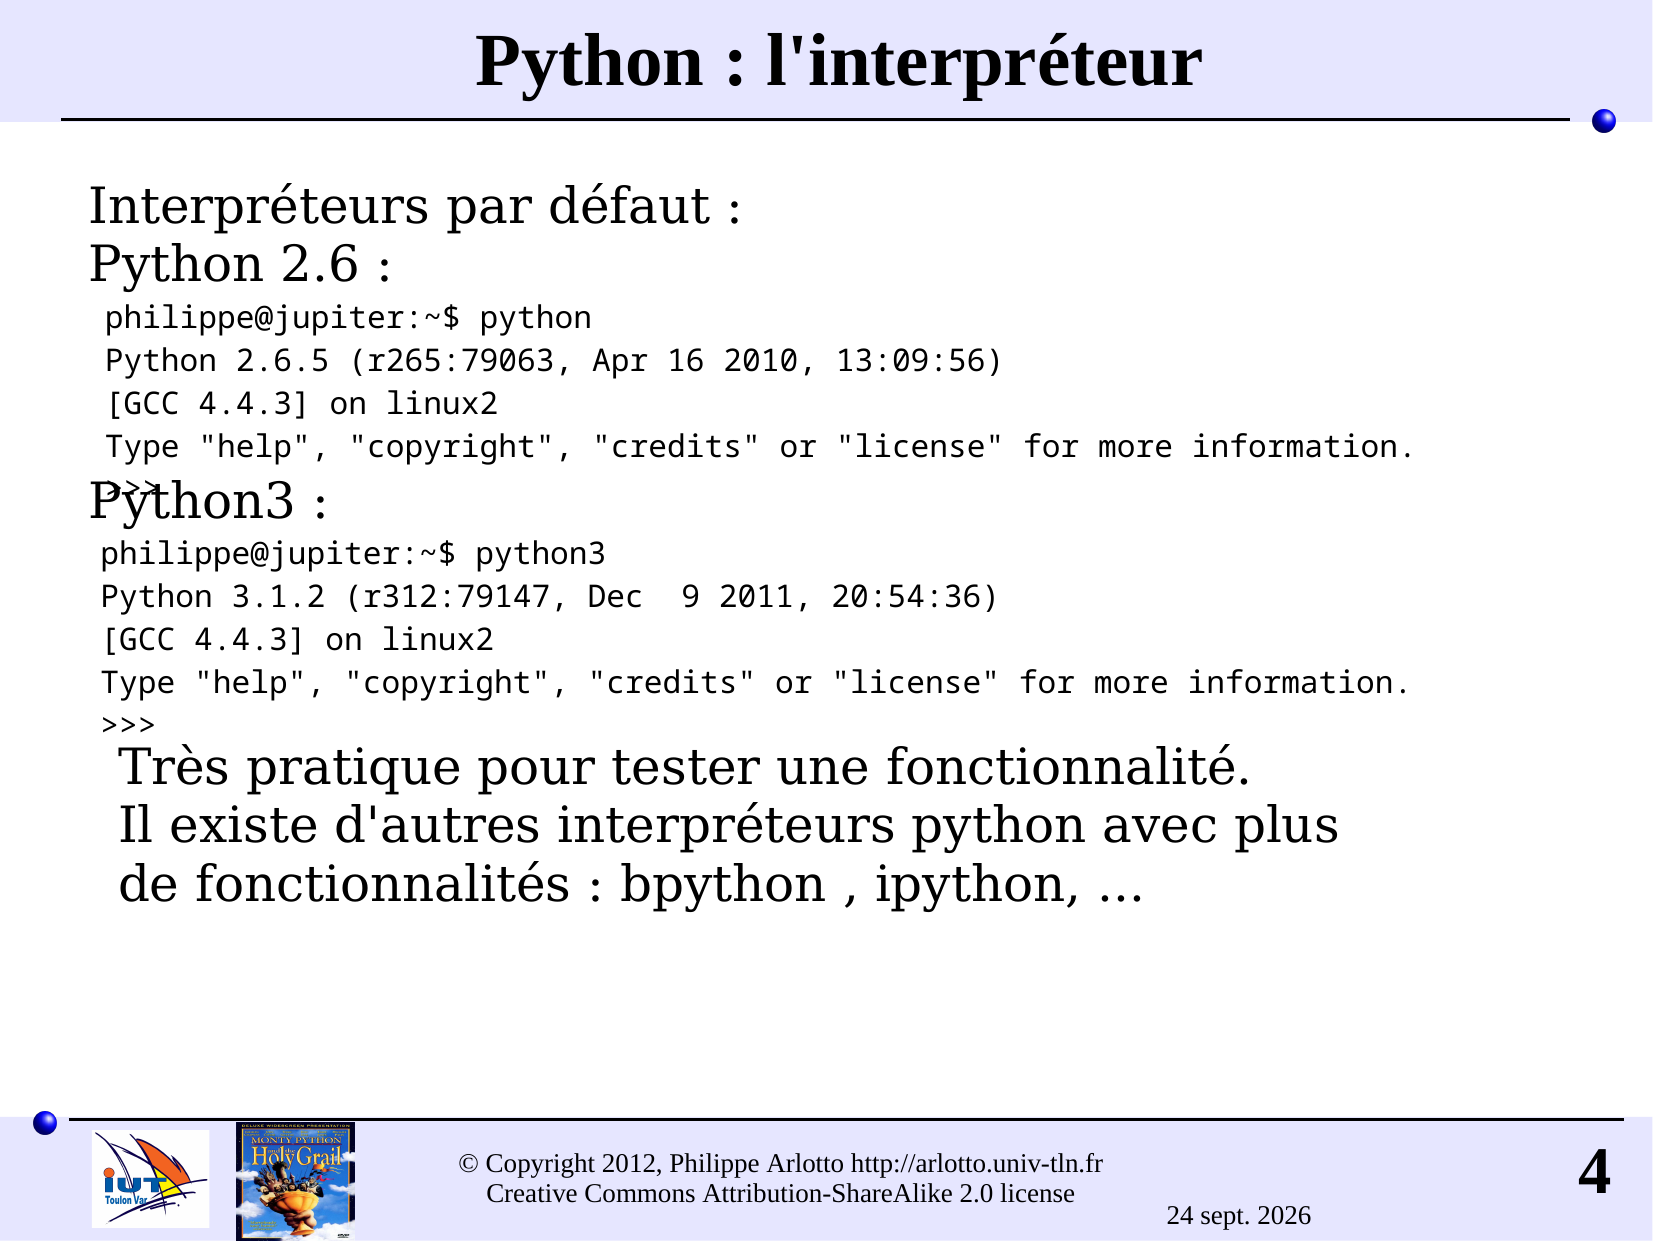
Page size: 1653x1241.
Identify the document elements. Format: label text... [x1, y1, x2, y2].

picture [236, 1122, 355, 1241]
text_box philippe@jupiter:~$ python3 Python 3.1.2 (r312:79147, Dec 9 2011, 20:54:36) [GCC 4.4.3] on linux2 Type "help", "copyright", "credits" or "license" for more information. >>> [100, 531, 1414, 751]
text_box Python3 : [88, 472, 330, 531]
text_box philippe@jupiter:~$ python Python 2.6.5 (r265:79063, Apr 16 2010, 13:09:56) [GCC 4.4.3] on linux2 Type "help", "copyright", "credits" or "license" for more information. >>> [104, 295, 1418, 478]
text_box Très pratique pour tester une fonctionnalité. Il existe d'autres interpréteurs python avec plus de fonctionnalités : bpython , ipython, ... [118, 738, 1357, 914]
text_box Interpréteurs par défaut : Python 2.6 : [88, 177, 744, 295]
title Python : l'interpréteur [95, 14, 1585, 107]
